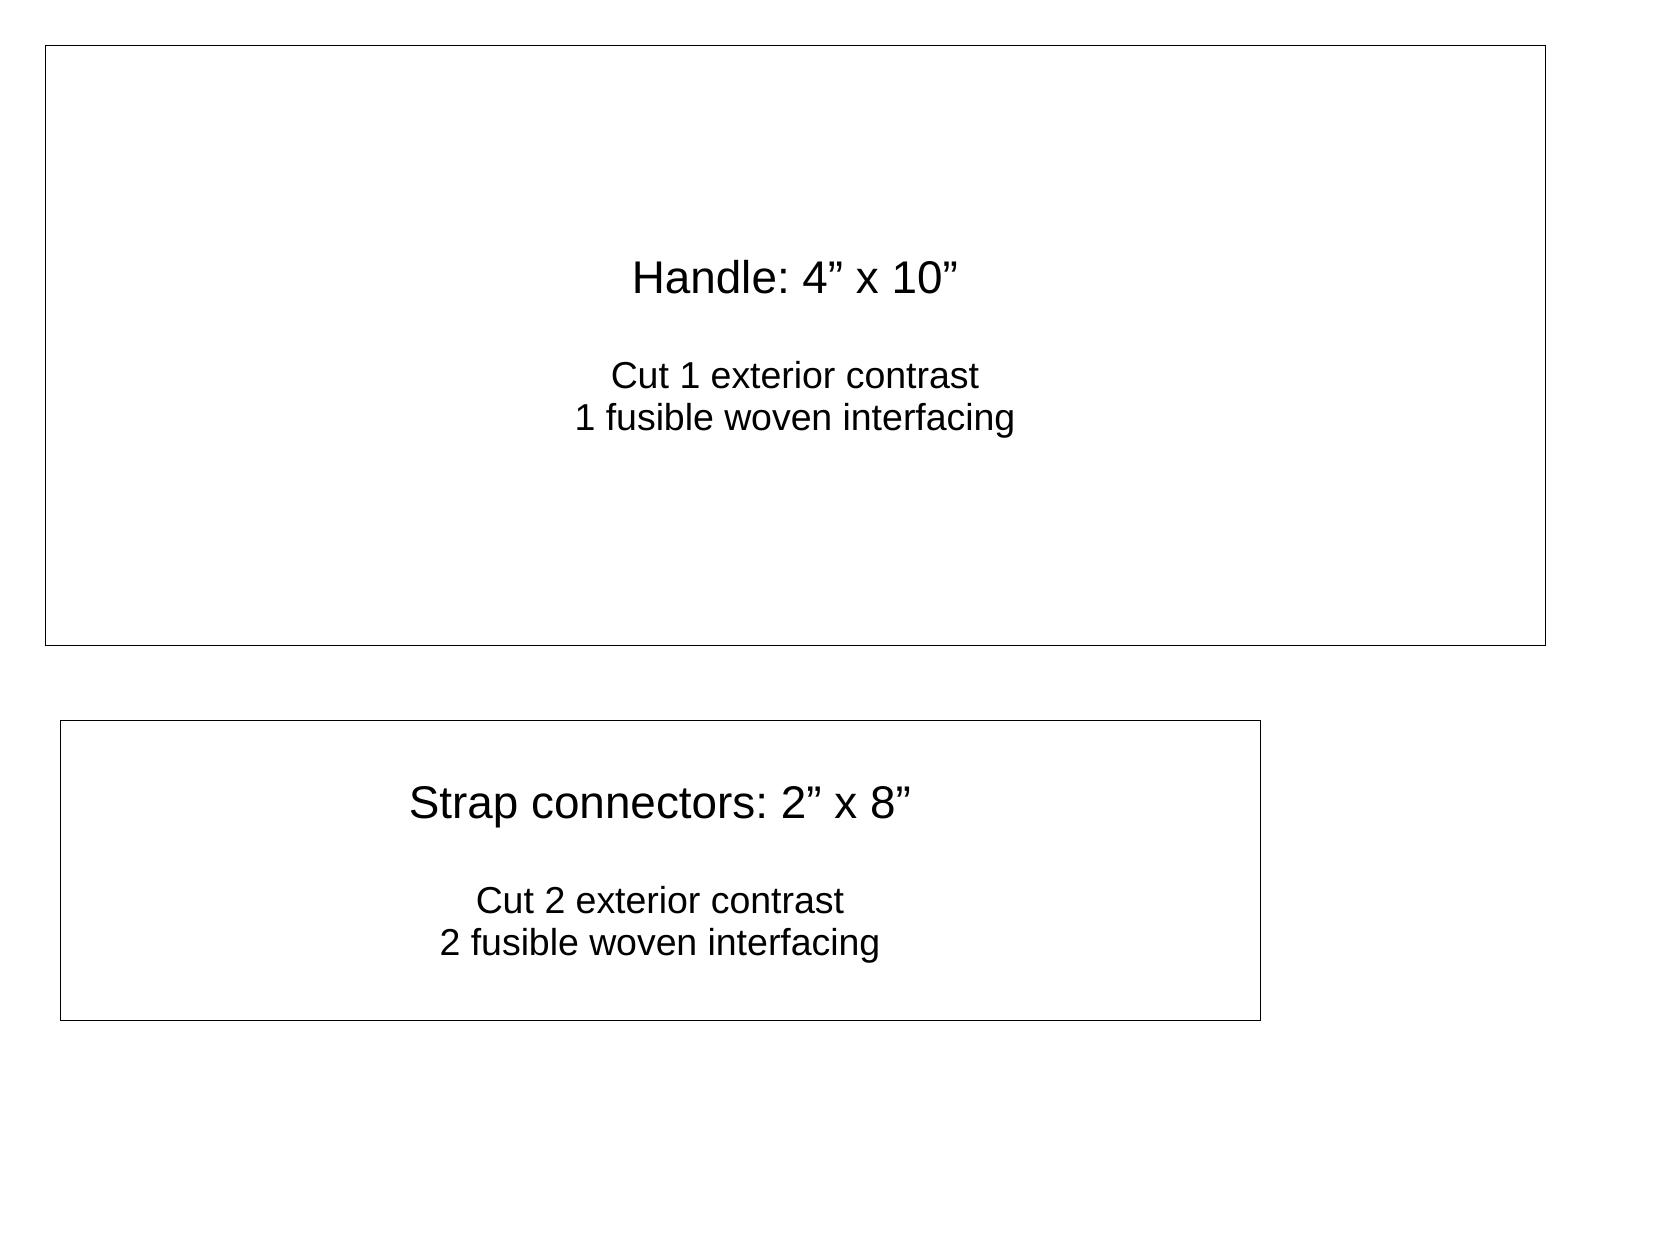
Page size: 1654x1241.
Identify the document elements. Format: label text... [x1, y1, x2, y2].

text_box Strap connectors: 2” x 8” Cut 2 exterior contrast 2 fusible woven interfacing [60, 720, 1261, 1021]
text_box Handle: 4” x 10” Cut 1 exterior contrast 1 fusible woven interfacing [45, 45, 1546, 646]
